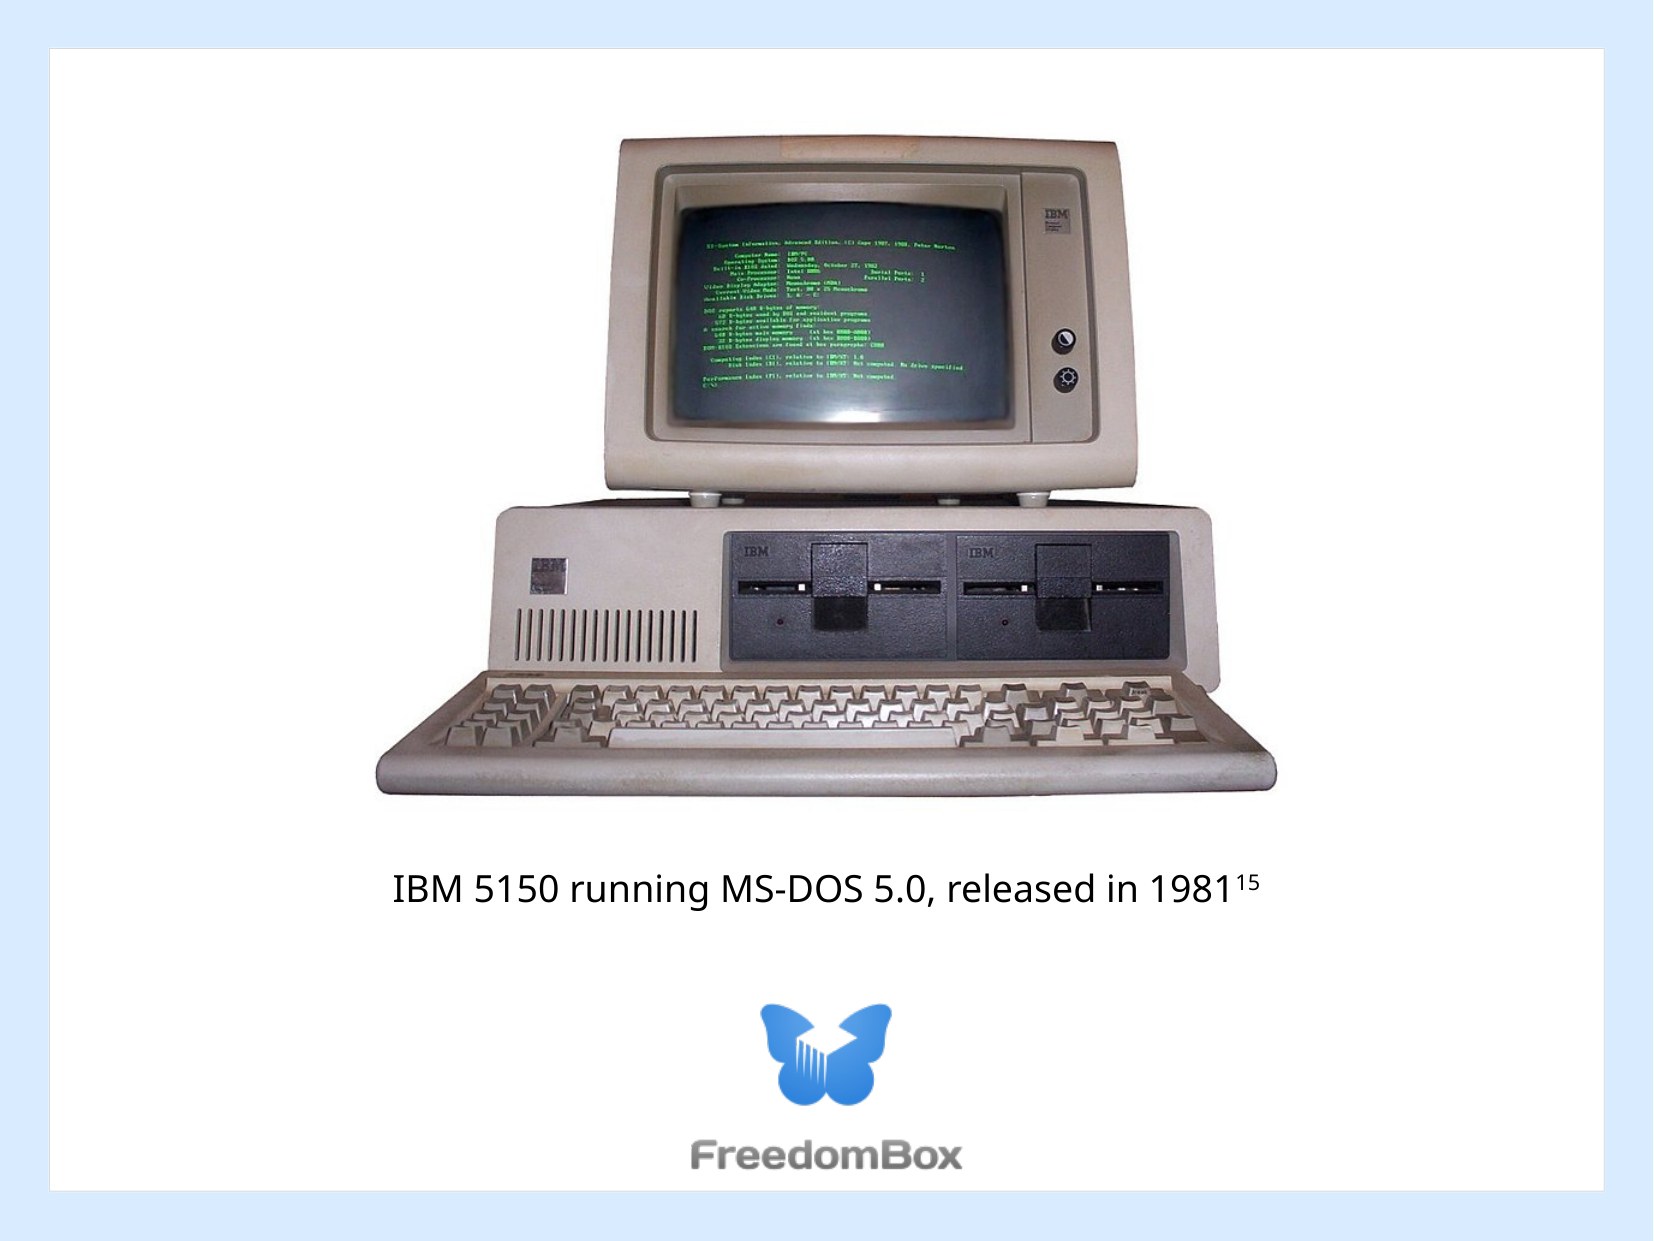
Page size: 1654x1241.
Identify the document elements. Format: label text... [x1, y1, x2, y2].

text_box IBM 5150 running MS-DOS 5.0, released in 198115 [360, 855, 1293, 961]
subtitle [82, 49, 1571, 1010]
picture [0, 0, 1654, 1241]
